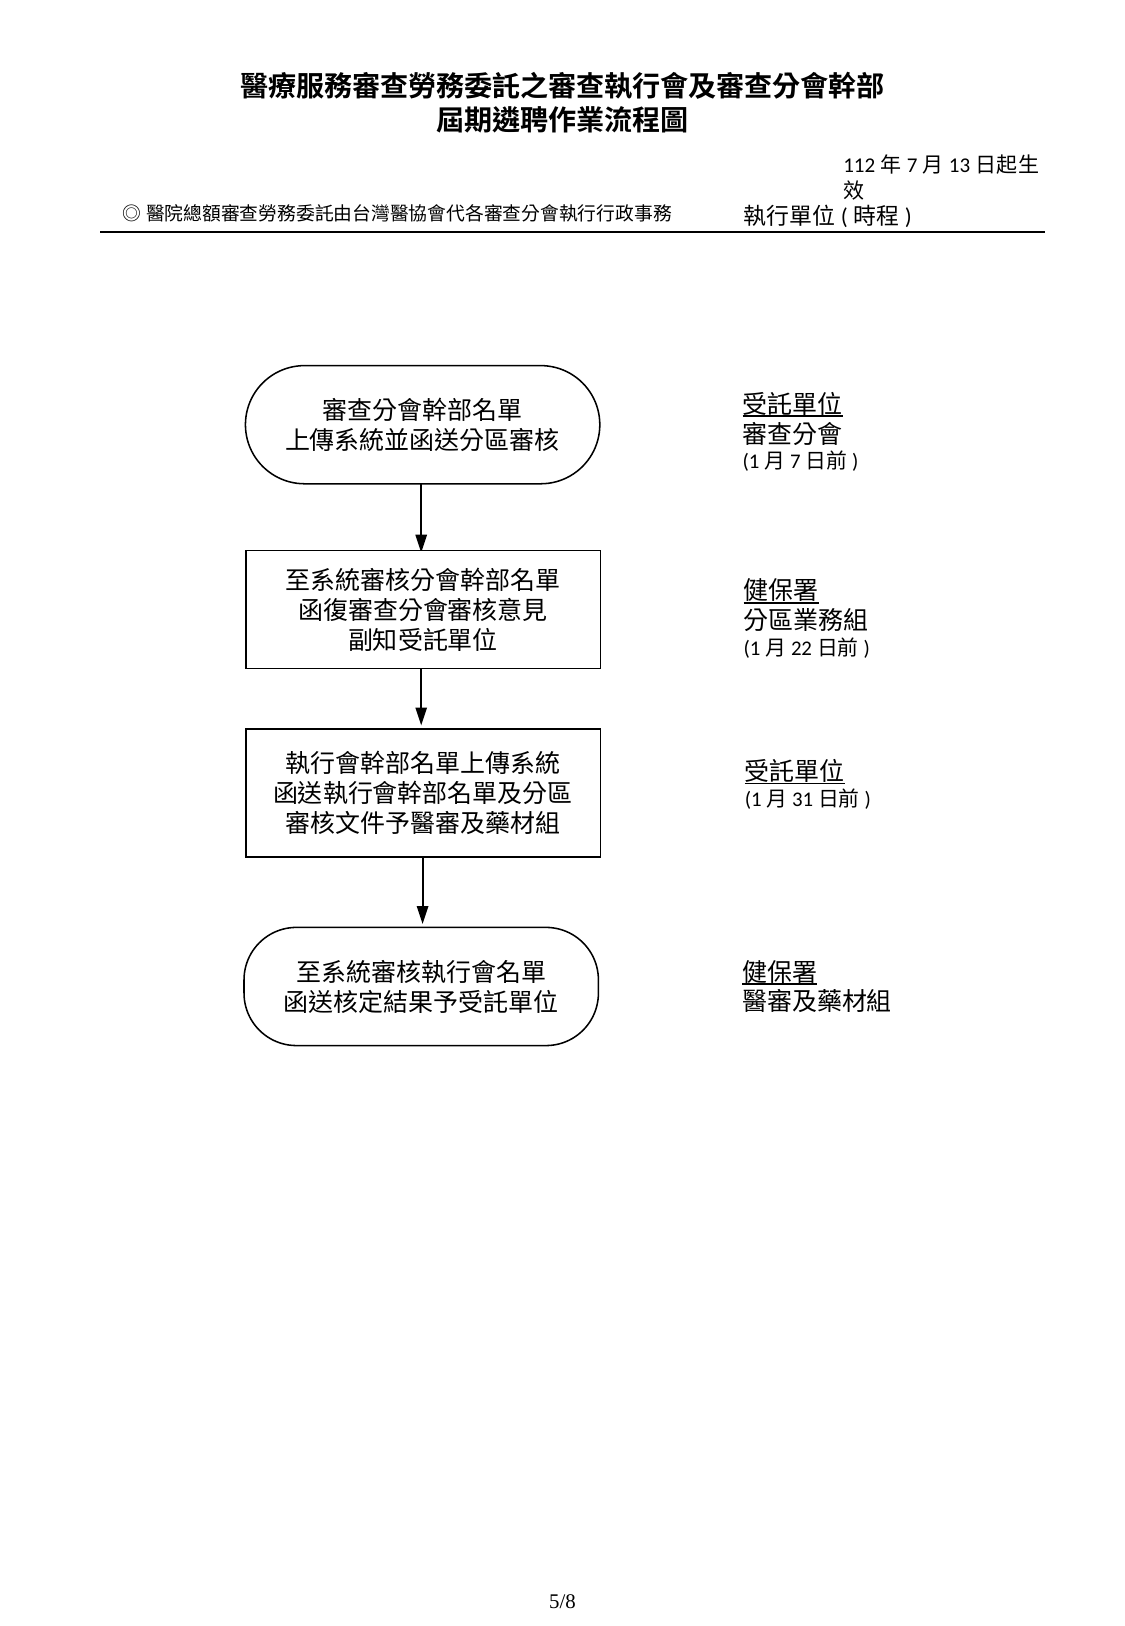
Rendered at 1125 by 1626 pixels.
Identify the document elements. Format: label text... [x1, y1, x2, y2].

text_box 執行會幹部名單上傳系統 函送執行會幹部名單及分區審核文件予醫審及藥材組 [246, 729, 600, 857]
text_box 健保署 分區業務組 (1月22日前) [729, 567, 885, 667]
text_box 5/8 [0, 1573, 1125, 1625]
text_box 受託單位 (1月31日前) [730, 748, 886, 818]
text_box 審查分會幹部名單 上傳系統並函送分區審核 [245, 365, 600, 484]
text_box 受託單位 審查分會 (1月7日前) [728, 381, 874, 481]
text_box 健保署 醫審及藥材組 [727, 948, 907, 1023]
text_box 至系統審核分會幹部名單 函復審查分會審核意見 副知受託單位 [246, 550, 600, 668]
text_box 醫療服務審查勞務委託之審查執行會及審查分會幹部 屆期遴聘作業流程圖 [0, 61, 1125, 144]
text_box ◎醫院總額審查勞務委託由台灣醫協會代各審查分會執行行政事務 [108, 194, 686, 232]
text_box 執行單位(時程) [728, 194, 1091, 237]
text_box 至系統審核執行會名單 函送核定結果予受託單位 [244, 927, 599, 1046]
text_box 112年7月13日起生效 [828, 144, 1074, 185]
